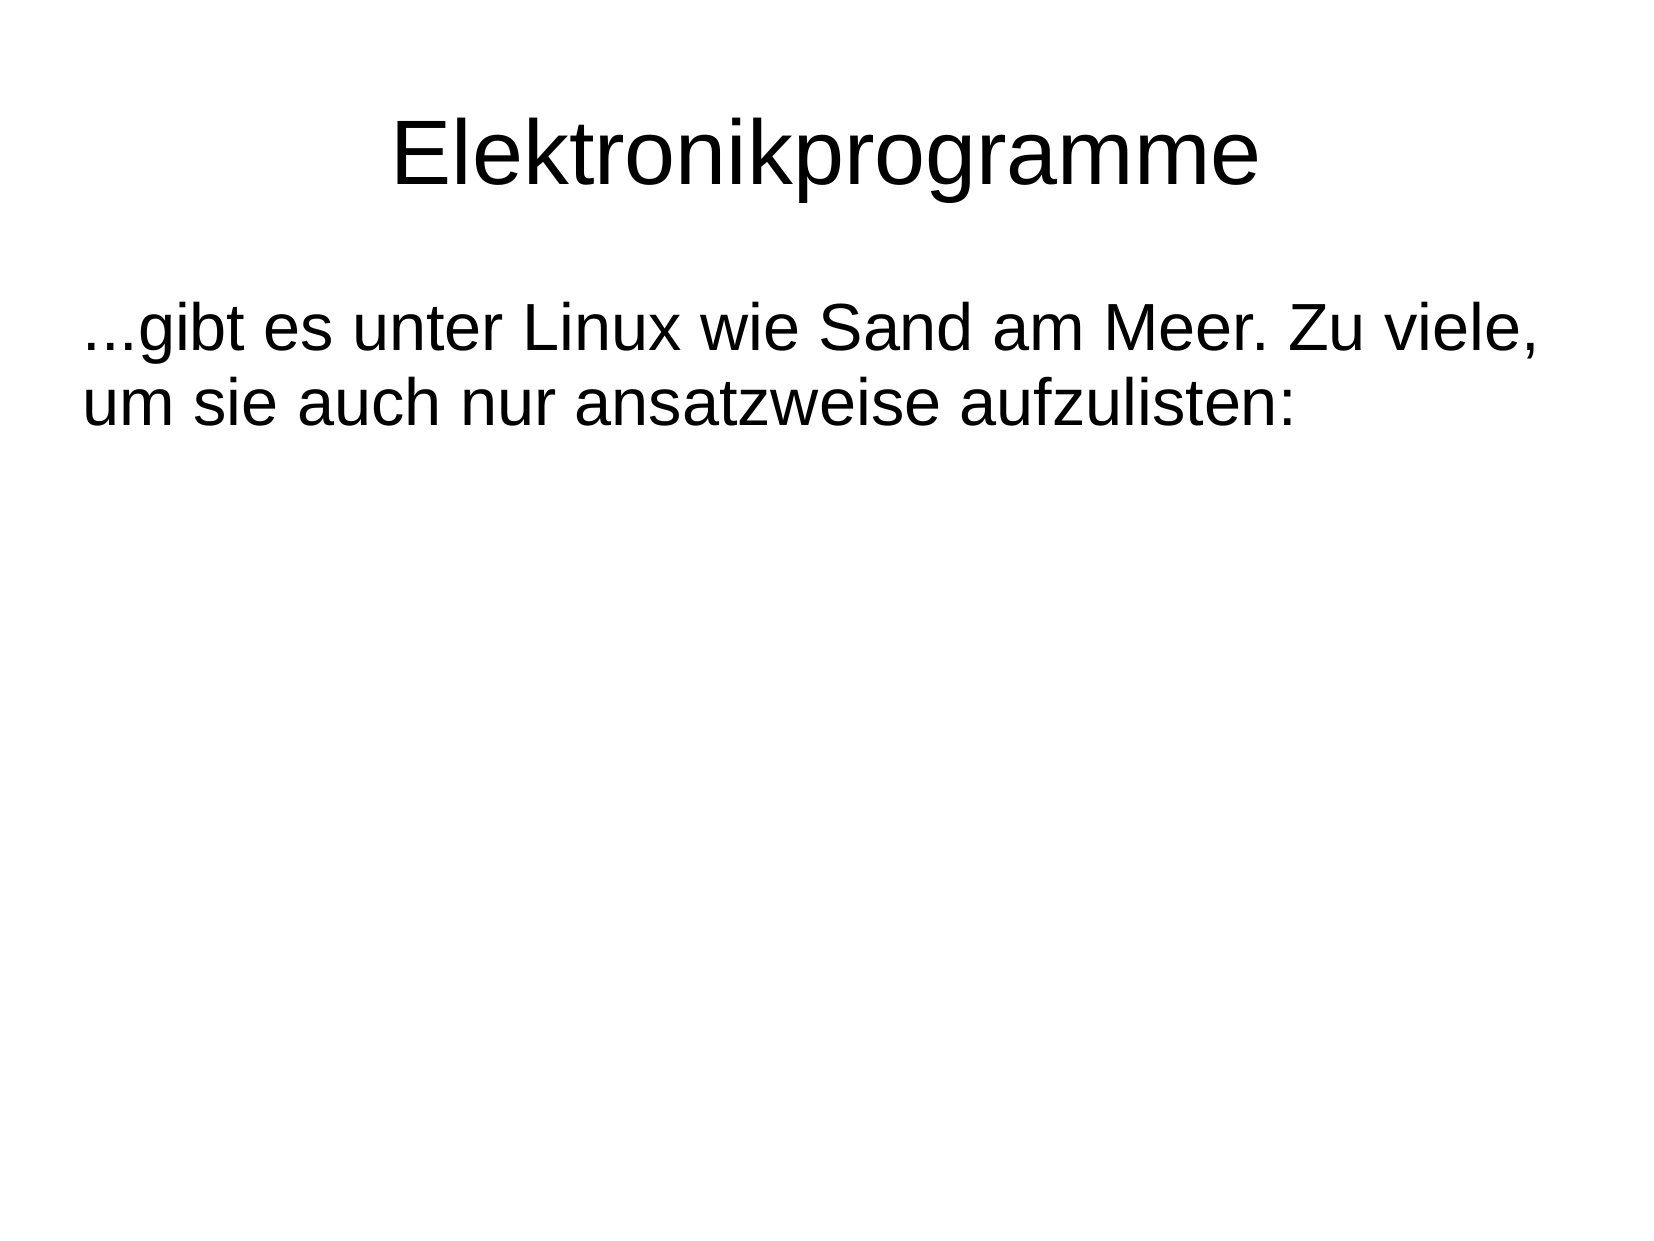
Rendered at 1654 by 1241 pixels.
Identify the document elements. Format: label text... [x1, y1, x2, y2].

list ...gibt es unter Linux wie Sand am Meer. Zu viele, um sie auch nur ansatzweise aufzulisten: [82, 290, 1571, 1010]
title Elektronikprogramme [82, 49, 1571, 257]
